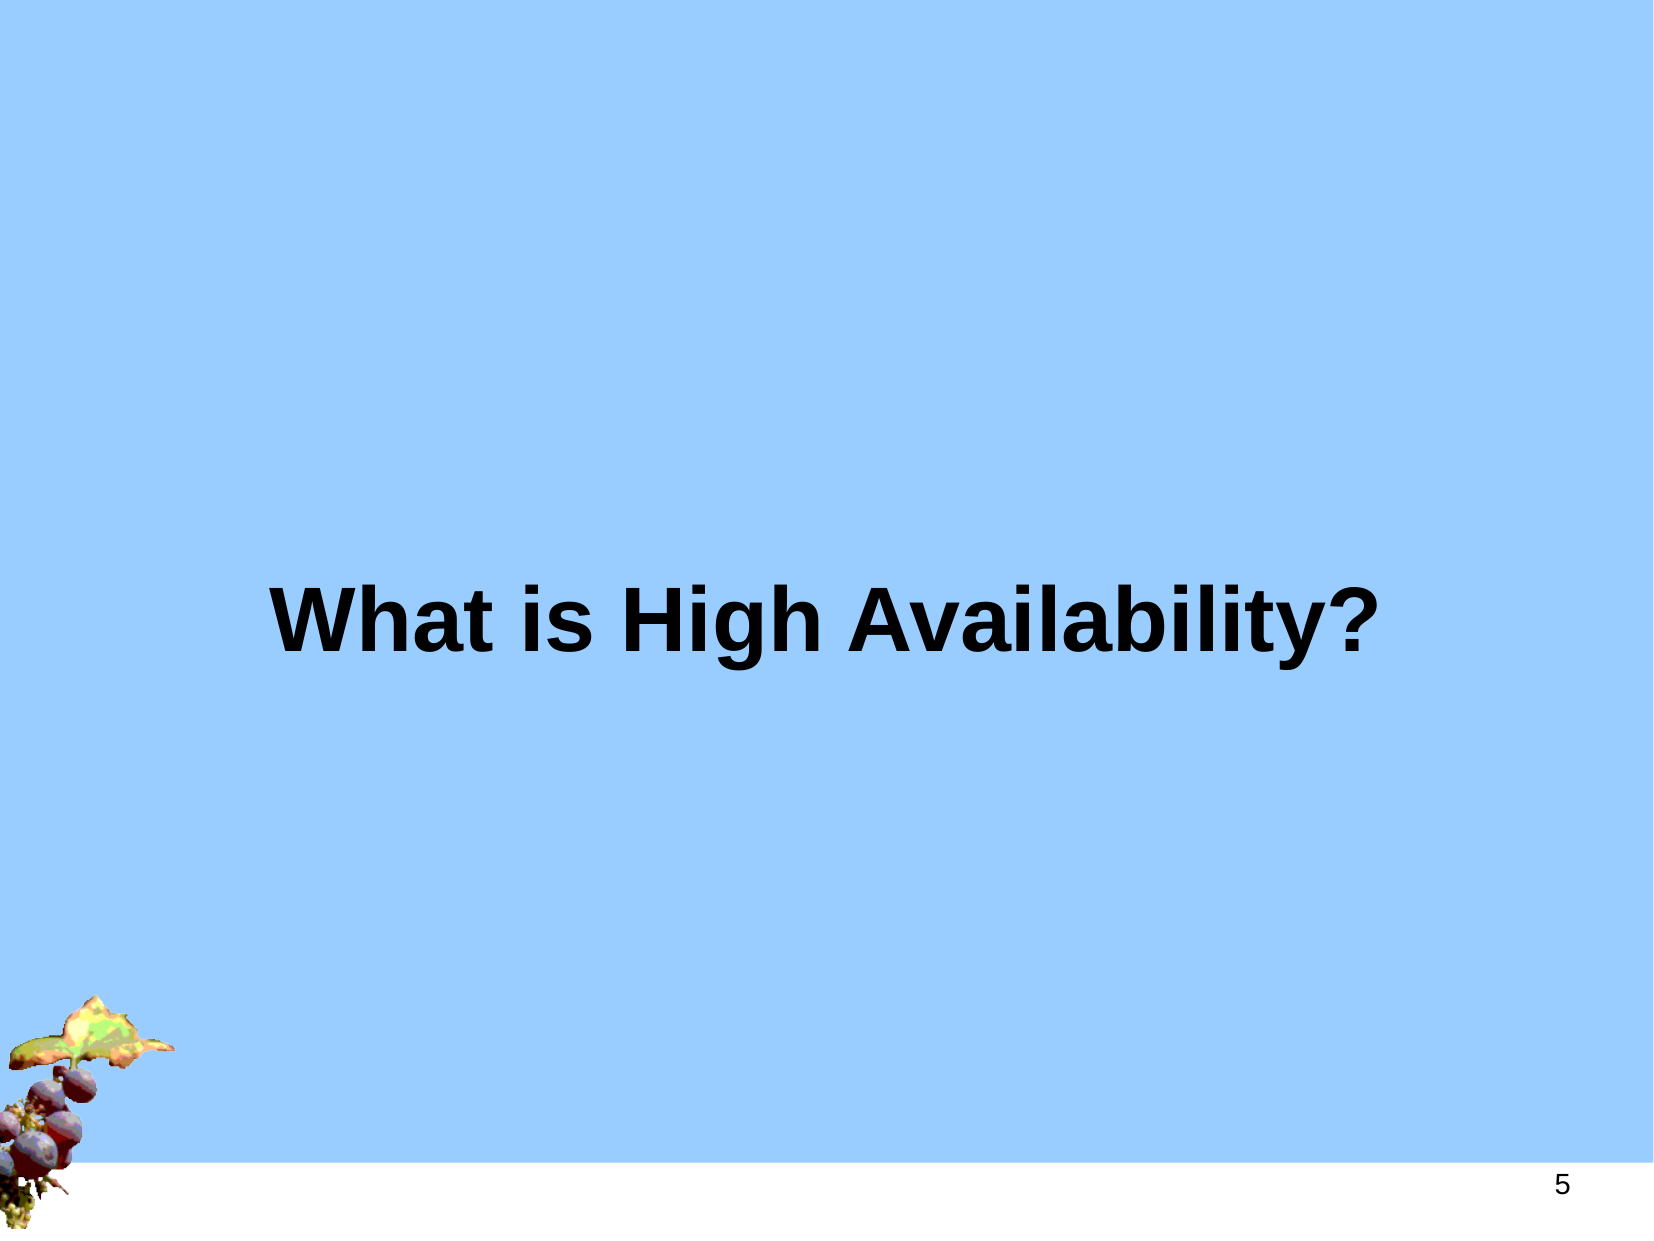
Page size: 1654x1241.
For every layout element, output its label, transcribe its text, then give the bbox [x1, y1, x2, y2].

title What is High Availability? [82, 559, 1571, 682]
picture [0, 990, 188, 1229]
